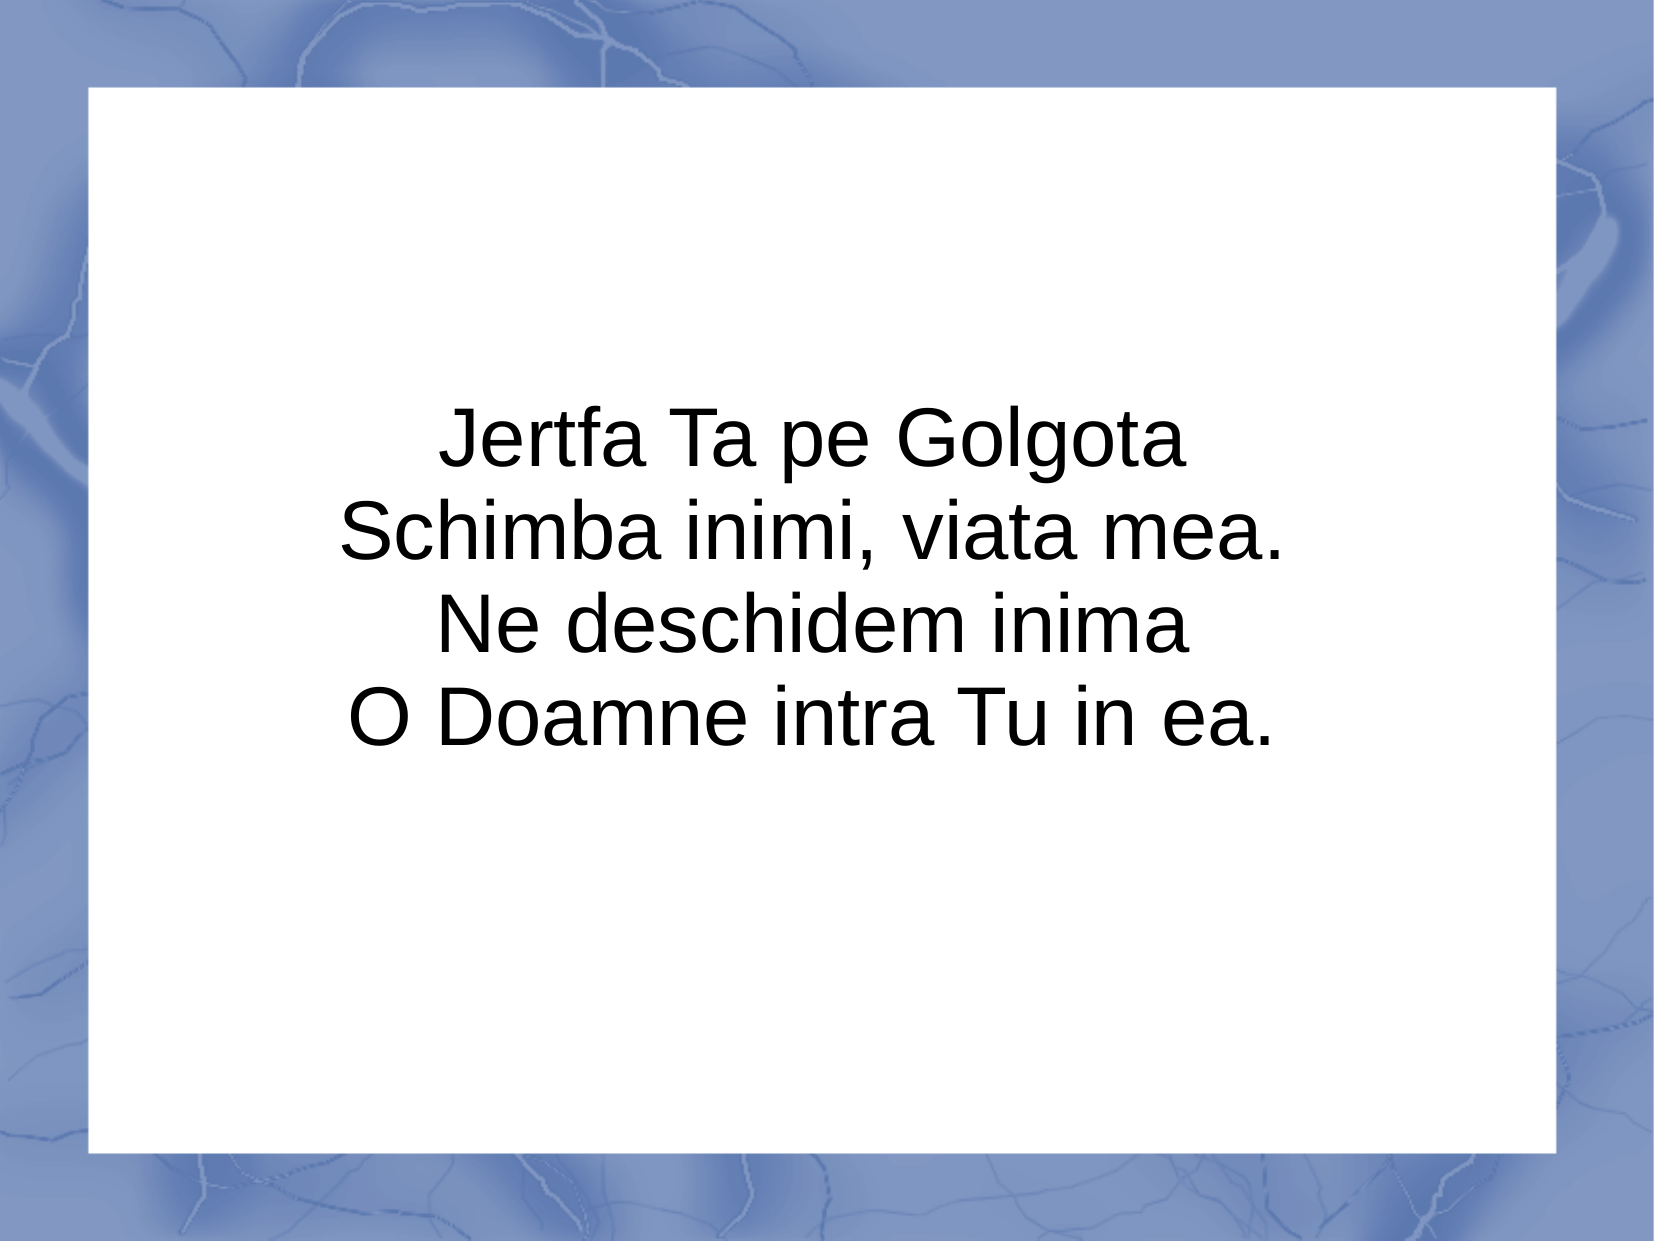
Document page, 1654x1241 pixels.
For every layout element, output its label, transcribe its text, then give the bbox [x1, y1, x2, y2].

picture [0, 0, 1654, 1241]
text_box Jertfa Ta pe Golgota Schimba inimi, viata mea. Ne deschidem inima O Doamne intra Tu in ea. [267, 383, 1359, 894]
